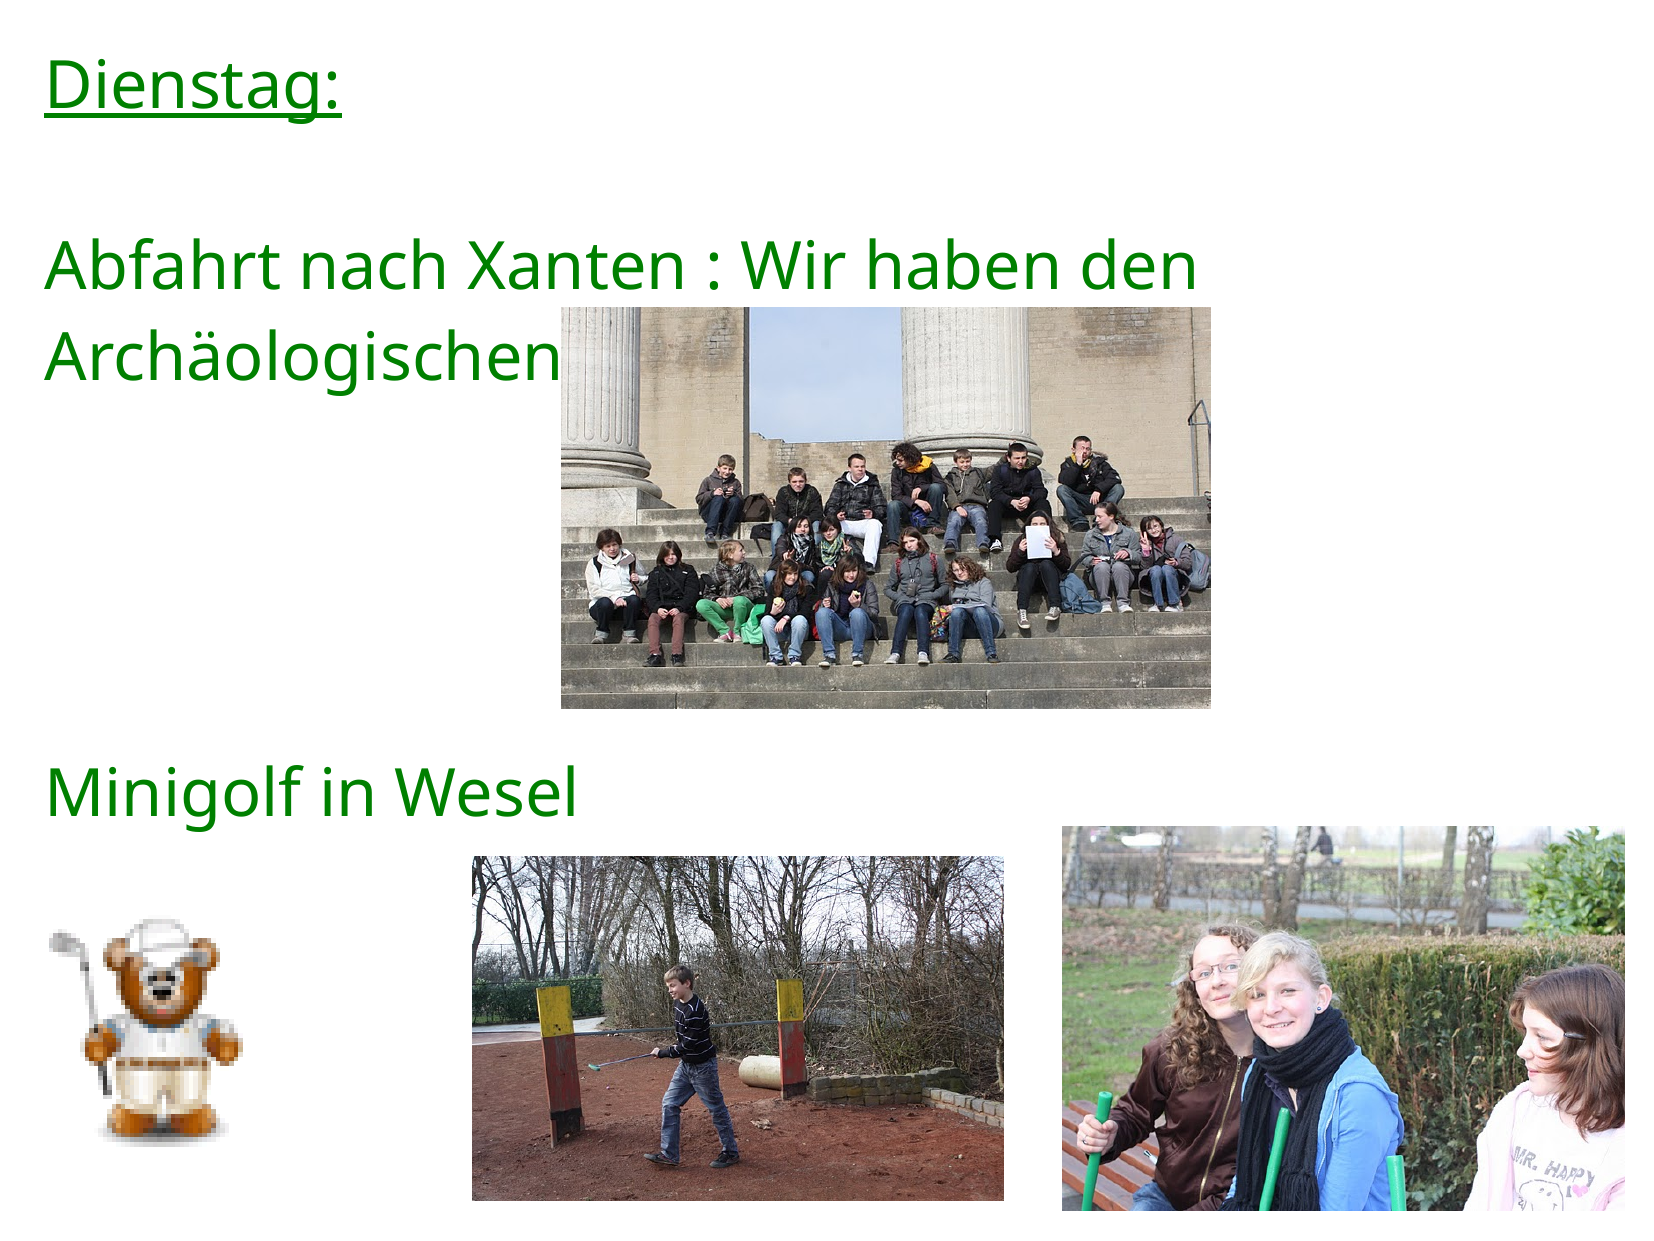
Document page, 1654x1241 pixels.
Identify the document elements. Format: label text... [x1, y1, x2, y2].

picture [40, 915, 266, 1152]
picture [1062, 826, 1625, 1211]
text_box Minigolf in Wesel [29, 738, 1595, 835]
text_box Dienstag: Abfahrt nach Xanten : Wir haben den Archäologischen Park besucht [29, 29, 1625, 496]
picture [561, 307, 1211, 709]
picture [472, 856, 1004, 1201]
